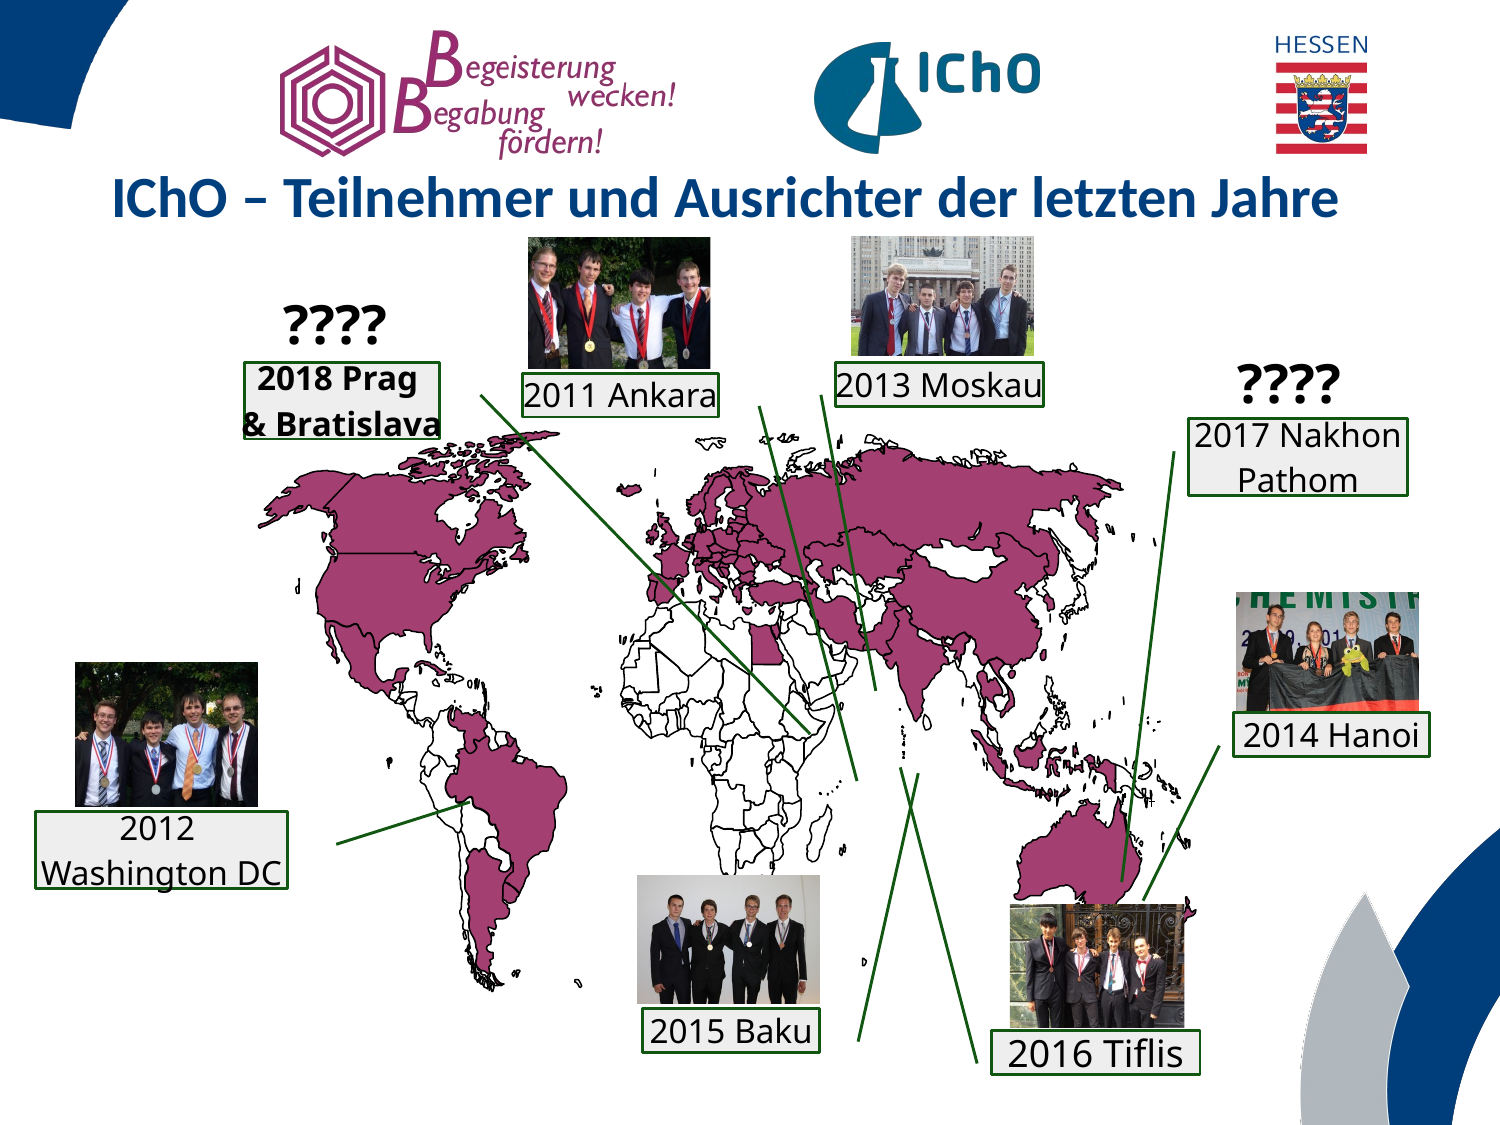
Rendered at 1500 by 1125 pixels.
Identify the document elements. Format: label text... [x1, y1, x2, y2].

text_box [1105, 524, 1115, 535]
text_box [1177, 830, 1190, 850]
text_box [512, 970, 521, 978]
text_box [316, 496, 567, 992]
text_box 2018 Prag & Bratislava [244, 362, 268, 439]
picture [637, 875, 820, 1004]
text_box [1138, 762, 1152, 780]
text_box [1073, 742, 1079, 758]
text_box [779, 459, 868, 692]
text_box [432, 678, 440, 687]
picture [528, 237, 711, 369]
picture [75, 662, 258, 807]
picture [0, 0, 129, 129]
text_box [258, 521, 268, 529]
text_box [1168, 783, 1174, 791]
text_box [1044, 676, 1066, 710]
text_box [1059, 581, 1088, 625]
text_box [1185, 896, 1196, 922]
text_box [1133, 780, 1148, 808]
text_box [1157, 774, 1167, 791]
text_box [467, 680, 472, 688]
picture [814, 42, 876, 93]
text_box [837, 434, 843, 449]
text_box [387, 757, 392, 769]
text_box [617, 484, 642, 497]
text_box [695, 437, 726, 451]
picture [814, 105, 858, 151]
text_box ???? [1222, 338, 1430, 603]
text_box [1040, 707, 1048, 720]
text_box [1014, 794, 1142, 904]
text_box 2012 Washington DC [35, 812, 288, 888]
text_box IChO – Teilnehmer und Ausrichter der letzten Jahre [96, 151, 1467, 237]
text_box [620, 466, 835, 875]
text_box [742, 607, 752, 615]
text_box 2016 Tiflis [992, 1031, 1200, 1075]
text_box [1008, 670, 1016, 679]
text_box 2014 Hanoi [1234, 713, 1429, 757]
text_box [983, 758, 987, 771]
text_box [1063, 760, 1084, 775]
picture [1016, 61, 1033, 85]
text_box [777, 433, 799, 443]
picture [851, 237, 1034, 356]
text_box [1049, 711, 1070, 734]
text_box ???? [268, 279, 485, 544]
text_box [435, 644, 445, 659]
text_box [295, 578, 300, 594]
text_box [574, 979, 582, 988]
text_box [1150, 790, 1155, 807]
text_box [520, 431, 560, 442]
text_box [485, 434, 526, 458]
text_box [1171, 788, 1181, 799]
text_box [1054, 784, 1071, 807]
text_box [923, 714, 932, 730]
text_box [646, 523, 659, 545]
text_box [485, 459, 531, 502]
text_box [697, 575, 702, 594]
picture [271, 23, 685, 151]
picture [1299, 828, 1500, 1125]
text_box 2017 Nakhon Pathom [1189, 419, 1407, 495]
text_box 2015 Baku [643, 1009, 820, 1053]
text_box [1045, 746, 1067, 778]
text_box [786, 448, 816, 473]
text_box 2013 Moskau [835, 362, 1044, 406]
text_box [759, 436, 768, 444]
picture [1009, 904, 1185, 1028]
text_box [474, 678, 480, 689]
text_box [862, 958, 867, 966]
picture [879, 42, 1040, 151]
text_box [806, 804, 832, 862]
text_box [1040, 649, 1046, 661]
text_box [1053, 701, 1063, 716]
text_box [835, 434, 1124, 802]
text_box [839, 844, 846, 856]
text_box [1084, 754, 1134, 793]
text_box [1014, 722, 1047, 771]
text_box [1061, 633, 1067, 651]
picture [1236, 603, 1419, 711]
picture [848, 58, 886, 136]
text_box 2011 Ankara [523, 373, 718, 417]
text_box [768, 606, 776, 615]
picture [1275, 35, 1367, 151]
text_box [414, 660, 464, 684]
